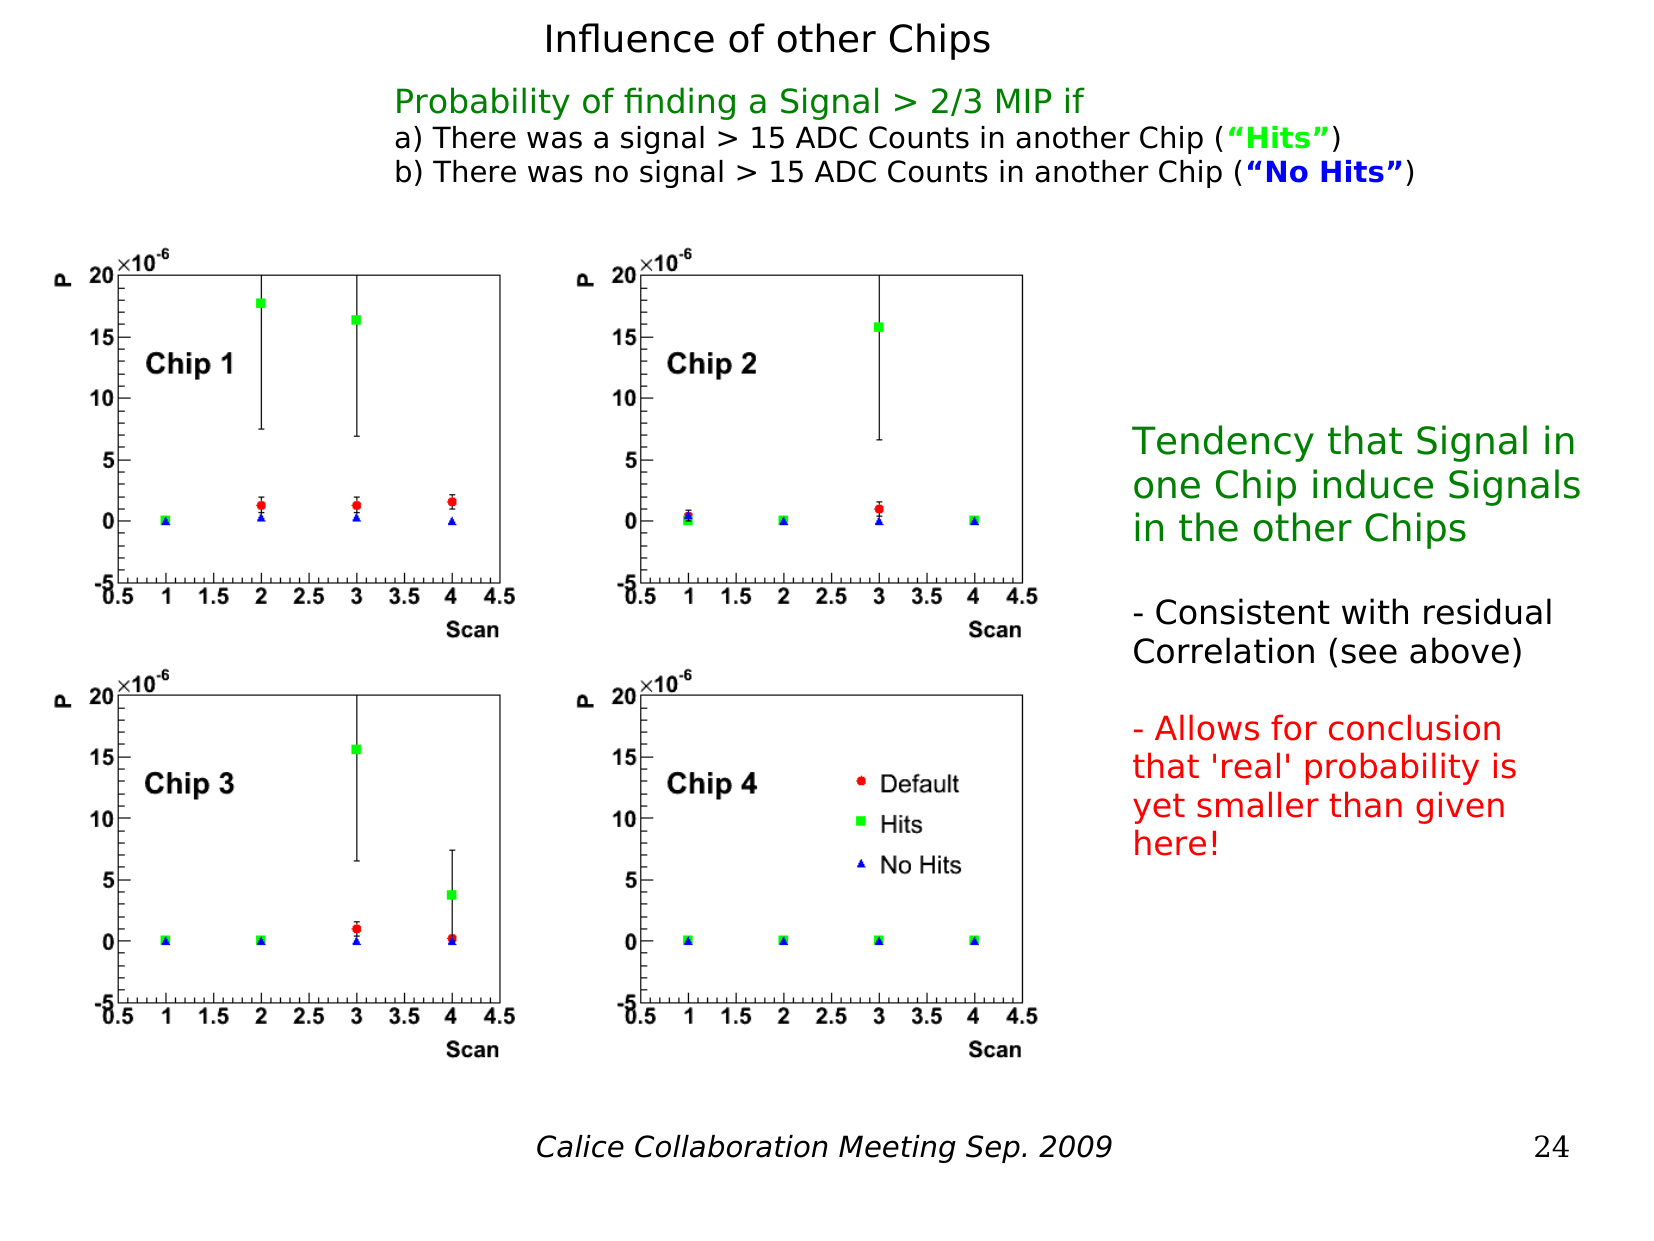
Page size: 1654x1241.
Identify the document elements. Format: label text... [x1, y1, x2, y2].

picture [39, 227, 1084, 1068]
text_box Probability of finding a Signal > 2/3 MIP if a) There was a signal > 15 ADC Counts in another Chip (“Hits”) b) There was no signal > 15 ADC Counts in another Chip (“No Hits”) [379, 75, 1430, 236]
text_box Influence of other Chips [528, 10, 1009, 70]
text_box Tendency that Signal in one Chip induce Signals in the other Chips - Consistent with residual Correlation (see above) - Allows for conclusion that 'real' probability is yet smaller than given here! [1117, 412, 1600, 910]
